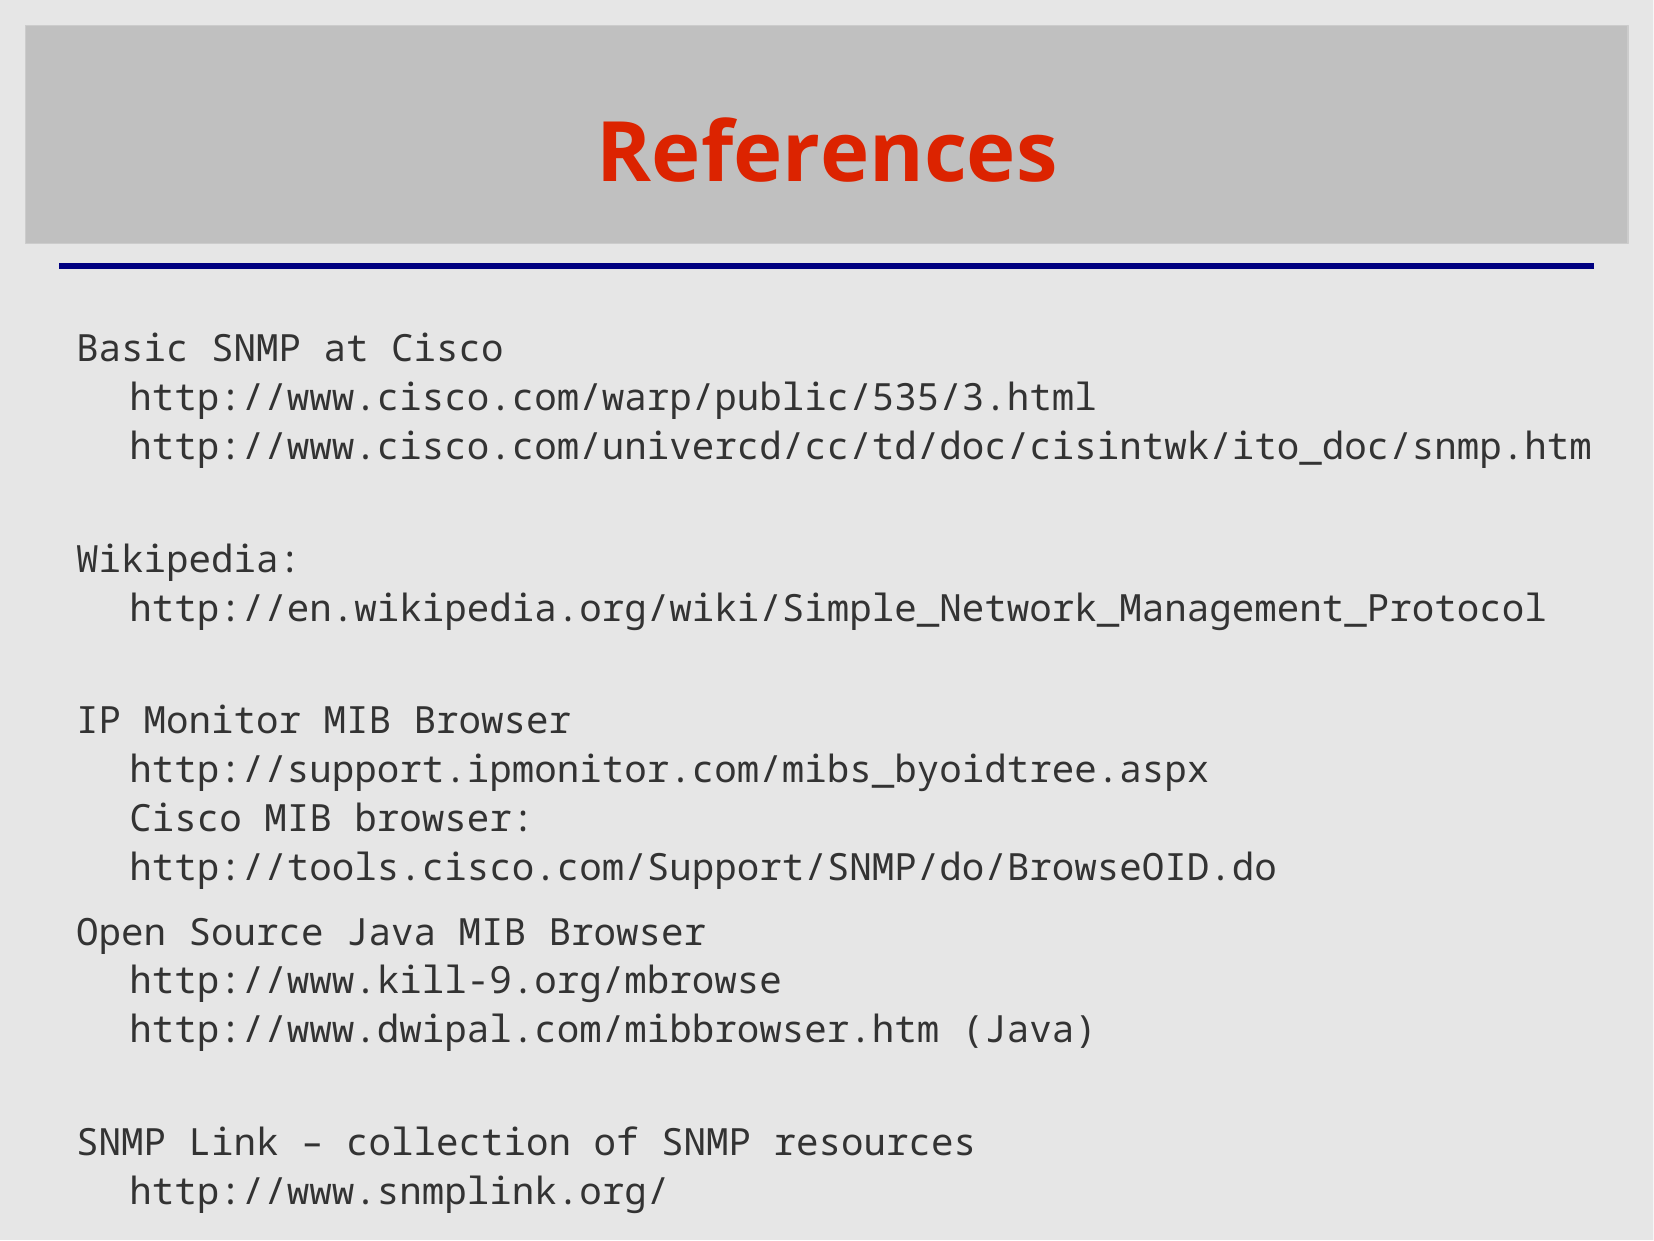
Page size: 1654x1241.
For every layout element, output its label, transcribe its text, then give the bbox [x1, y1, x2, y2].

list Basic SNMP at Cisco http://www.cisco.com/warp/public/535/3.html http://www.cisco.com/univercd/cc/td/doc/cisintwk/ito_doc/snmp.htm Wikipedia: http://en.wikipedia.org/wiki/Simple_Network_Management_Protocol IP Monitor MIB Browser http://support.ipmonitor.com/mibs_byoidtree.aspx Cisco MIB browser: http://tools.cisco.com/Support/SNMP/do/BrowseOID.do Open Source Java MIB Browser http://www.kill-9.org/mbrowse http://www.dwipal.com/mibbrowser.htm (Java) SNMP Link – collection of SNMP resources http://www.snmplink.org/ Net-SNMP Open Source SNMP tools http://net-snmp.sourceforge.net/ [59, 322, 1594, 1216]
title References [121, 53, 1534, 246]
